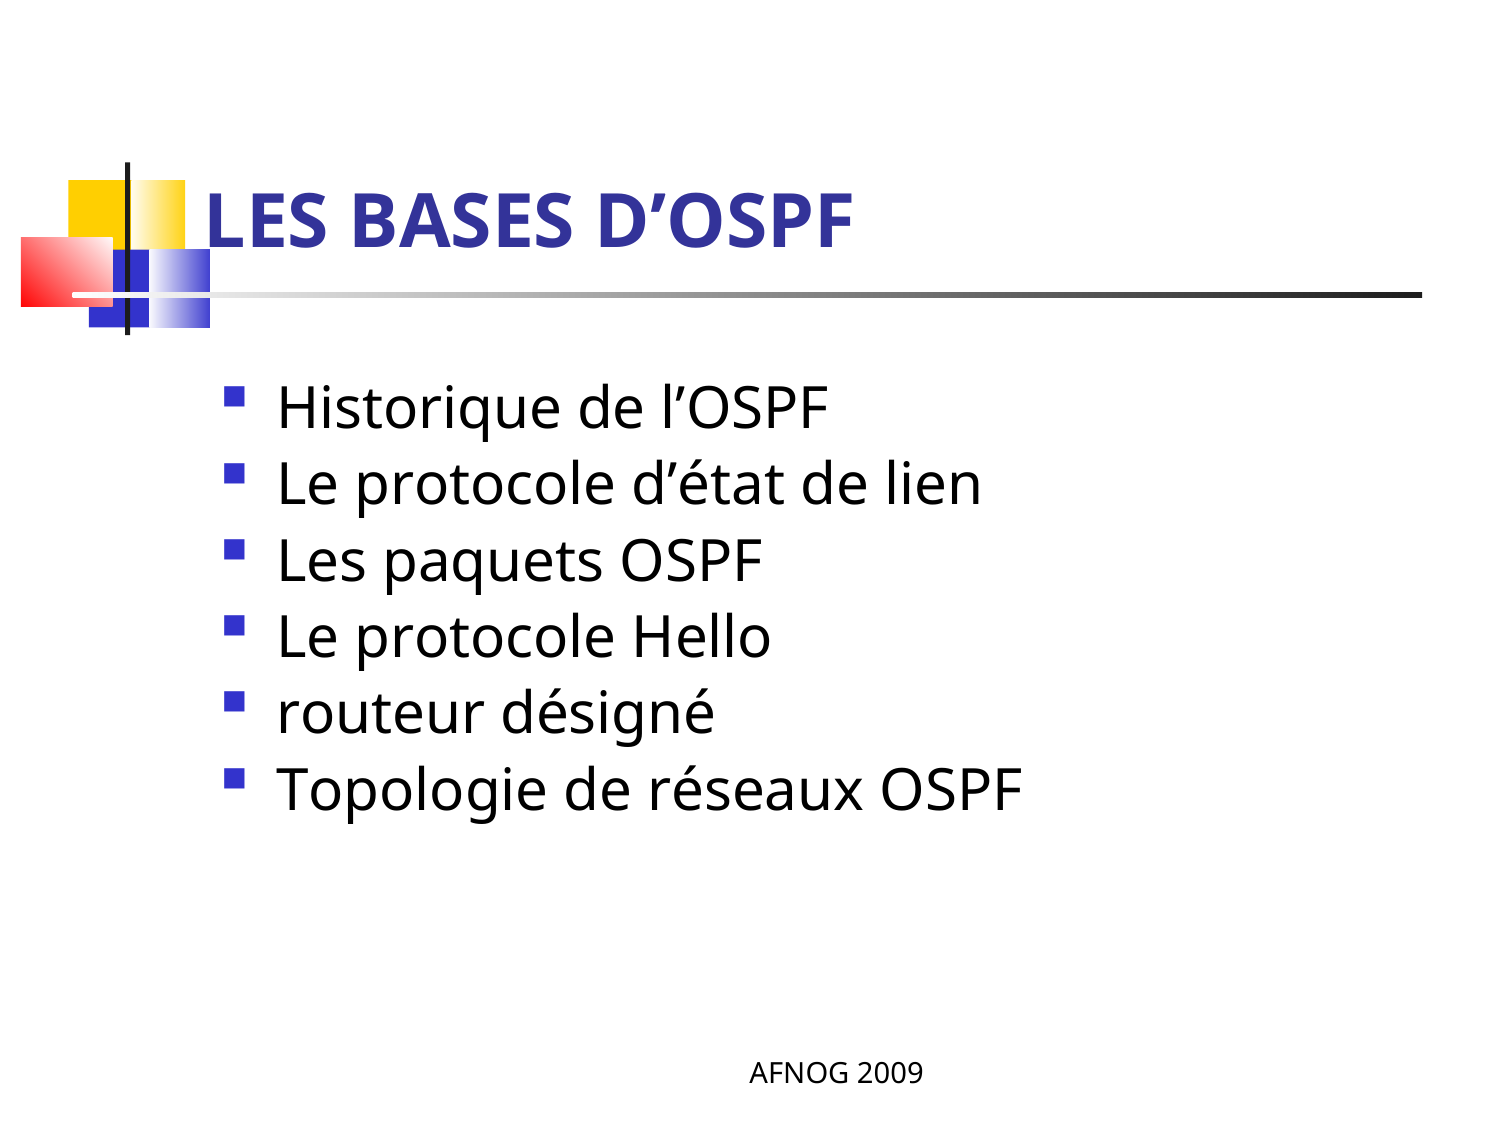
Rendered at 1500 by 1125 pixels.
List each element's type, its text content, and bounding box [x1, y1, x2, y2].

list Historique de l’OSPF Le protocole d’état de lien Les paquets OSPF Le protocole Hello routeur désigné Topologie de réseaux OSPF [206, 277, 1447, 1125]
title LES BASES D’OSPF [188, 90, 1468, 275]
